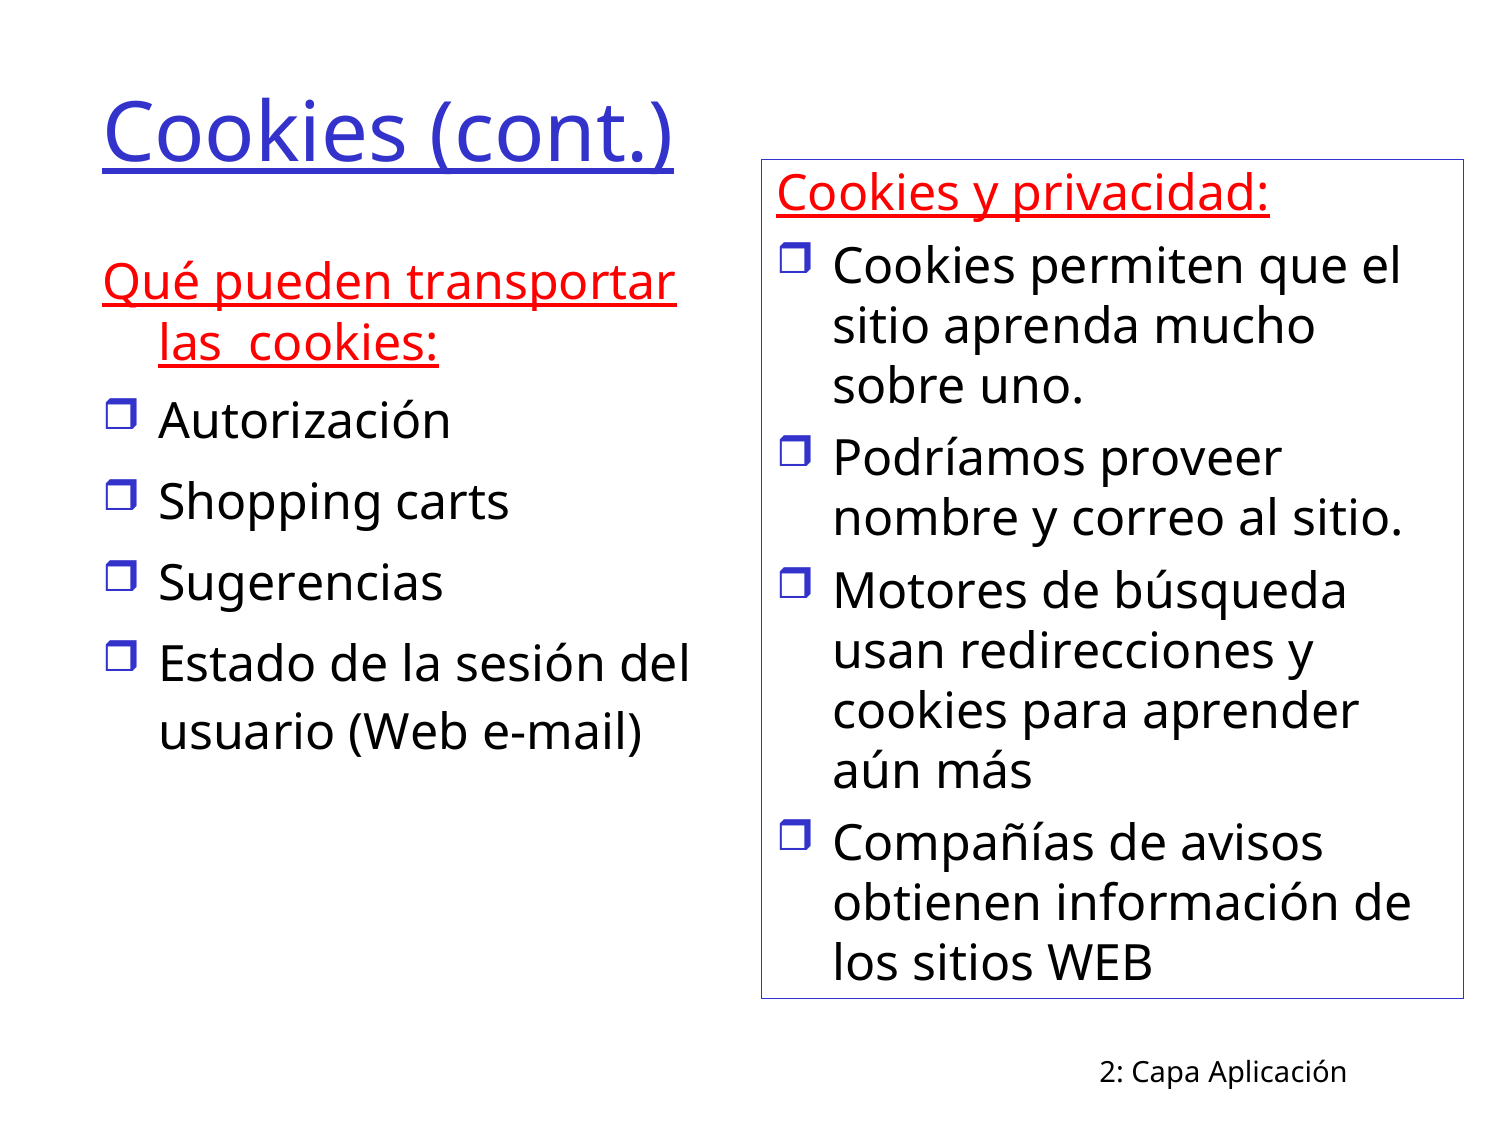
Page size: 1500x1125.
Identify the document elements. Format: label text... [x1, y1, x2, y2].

title Cookies (cont.) [87, 37, 1363, 225]
list Qué pueden transportar las cookies: Autorización Shopping carts Sugerencias Estado de la sesión del usuario (Web e-mail) [87, 242, 713, 1006]
text_box Cookies y privacidad: Cookies permiten que el sitio aprenda mucho sobre uno. Podríamos proveer nombre y correo al sitio. Motores de búsqueda usan redirecciones y cookies para aprender aún más Compañías de avisos obtienen información de los sitios WEB [761, 159, 1464, 999]
